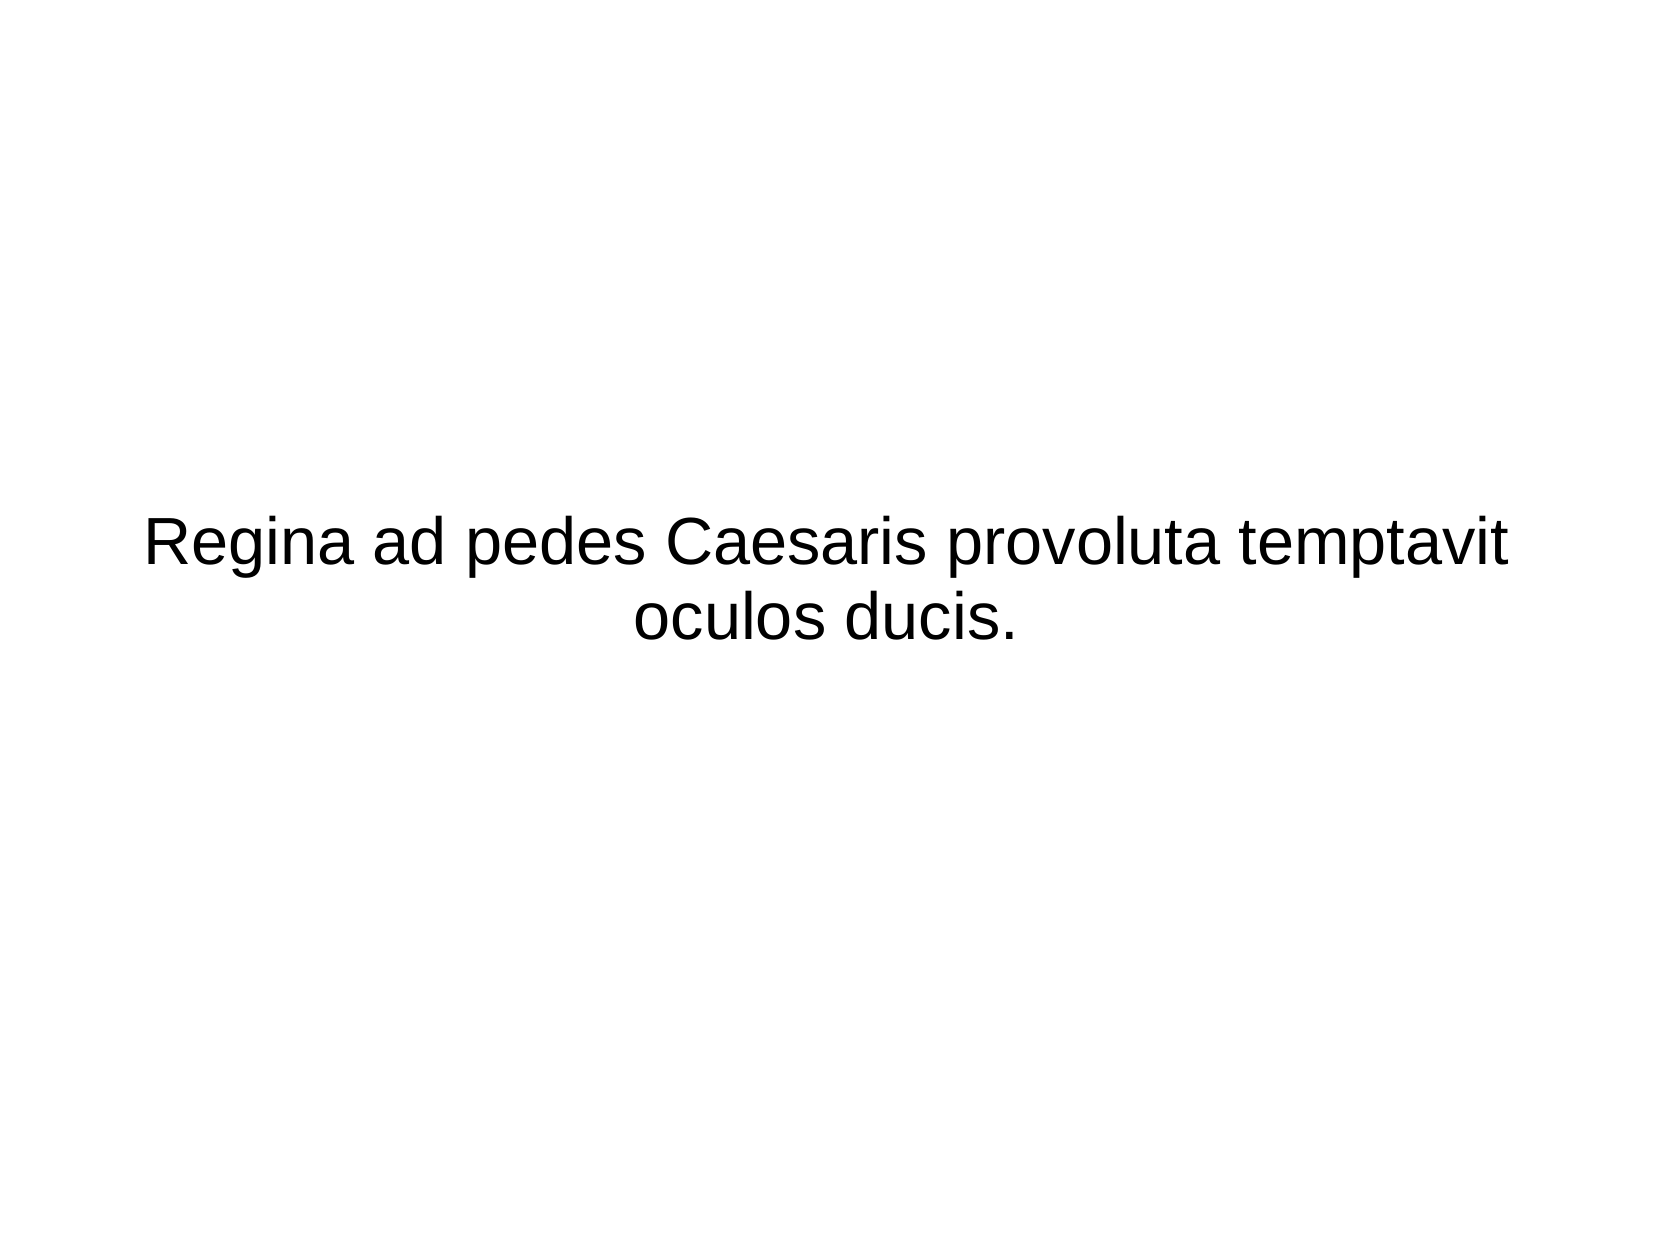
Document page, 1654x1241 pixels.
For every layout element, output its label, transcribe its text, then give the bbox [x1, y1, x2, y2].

subtitle Regina ad pedes Caesaris provoluta temptavit oculos ducis. [82, 49, 1571, 1109]
